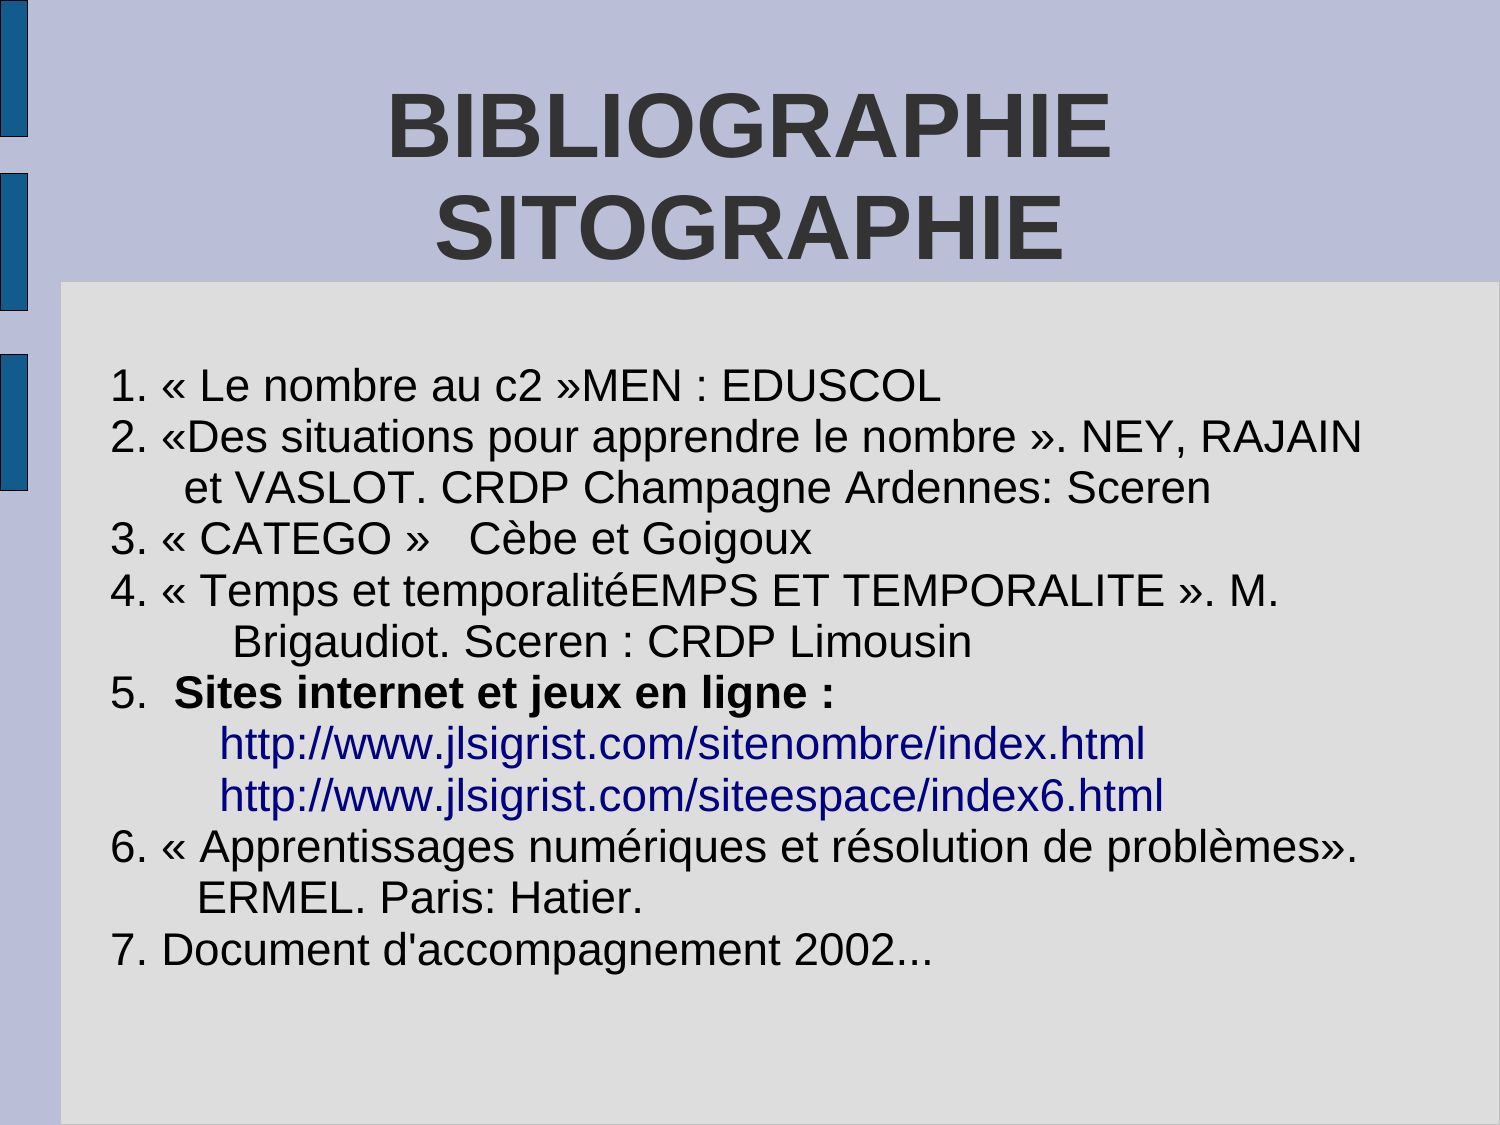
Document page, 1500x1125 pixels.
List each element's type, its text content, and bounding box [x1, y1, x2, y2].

subtitle 1. « Le nombre au c2 »MEN : EDUSCOL 2. «Des situations pour apprendre le nombre ». NEY, RAJAIN et VASLOT. CRDP Champagne Ardennes: Sceren 3. « CATEGO » Cèbe et Goigoux 4. « Temps et temporalitéEMPS ET TEMPORALITE ». M. Brigaudiot. Sceren : CRDP Limousin 5. Sites internet et jeux en ligne : http://www.jlsigrist.com/sitenombre/index.html http://www.jlsigrist.com/siteespace/index6.html 6. « Apprentissages numériques et résolution de problèmes». ERMEL. Paris: Hatier. 7. Document d'accompagnement 2002... [110, 312, 1392, 1022]
title BIBLIOGRAPHIE SITOGRAPHIE [110, 73, 1392, 280]
